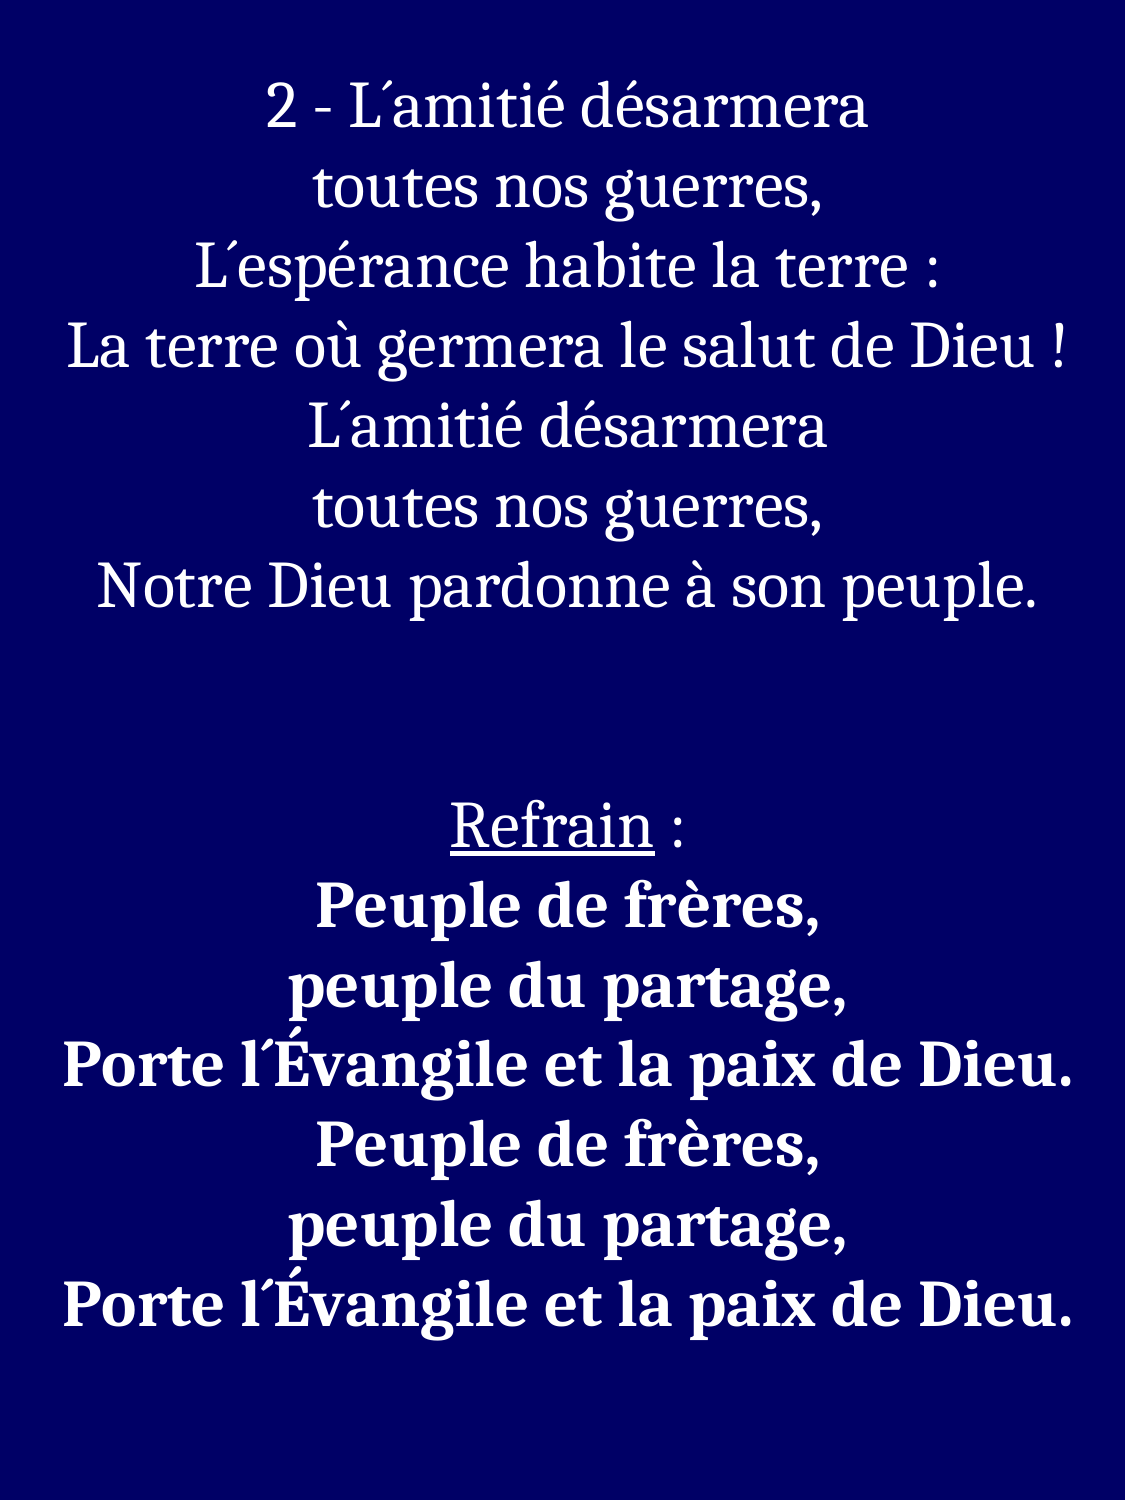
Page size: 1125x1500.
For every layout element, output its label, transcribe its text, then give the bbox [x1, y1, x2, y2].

text_box 2 - L´amitié désarmera toutes nos guerres, L´espérance habite la terre : La terre où germera le salut de Dieu ! L´amitié désarmera toutes nos guerres, Notre Dieu pardonne à son peuple. Refrain : Peuple de frères, peuple du partage, Porte l´Évangile et la paix de Dieu. Peuple de frères, peuple du partage, Porte l´Évangile et la paix de Dieu. [11, 53, 1125, 1500]
